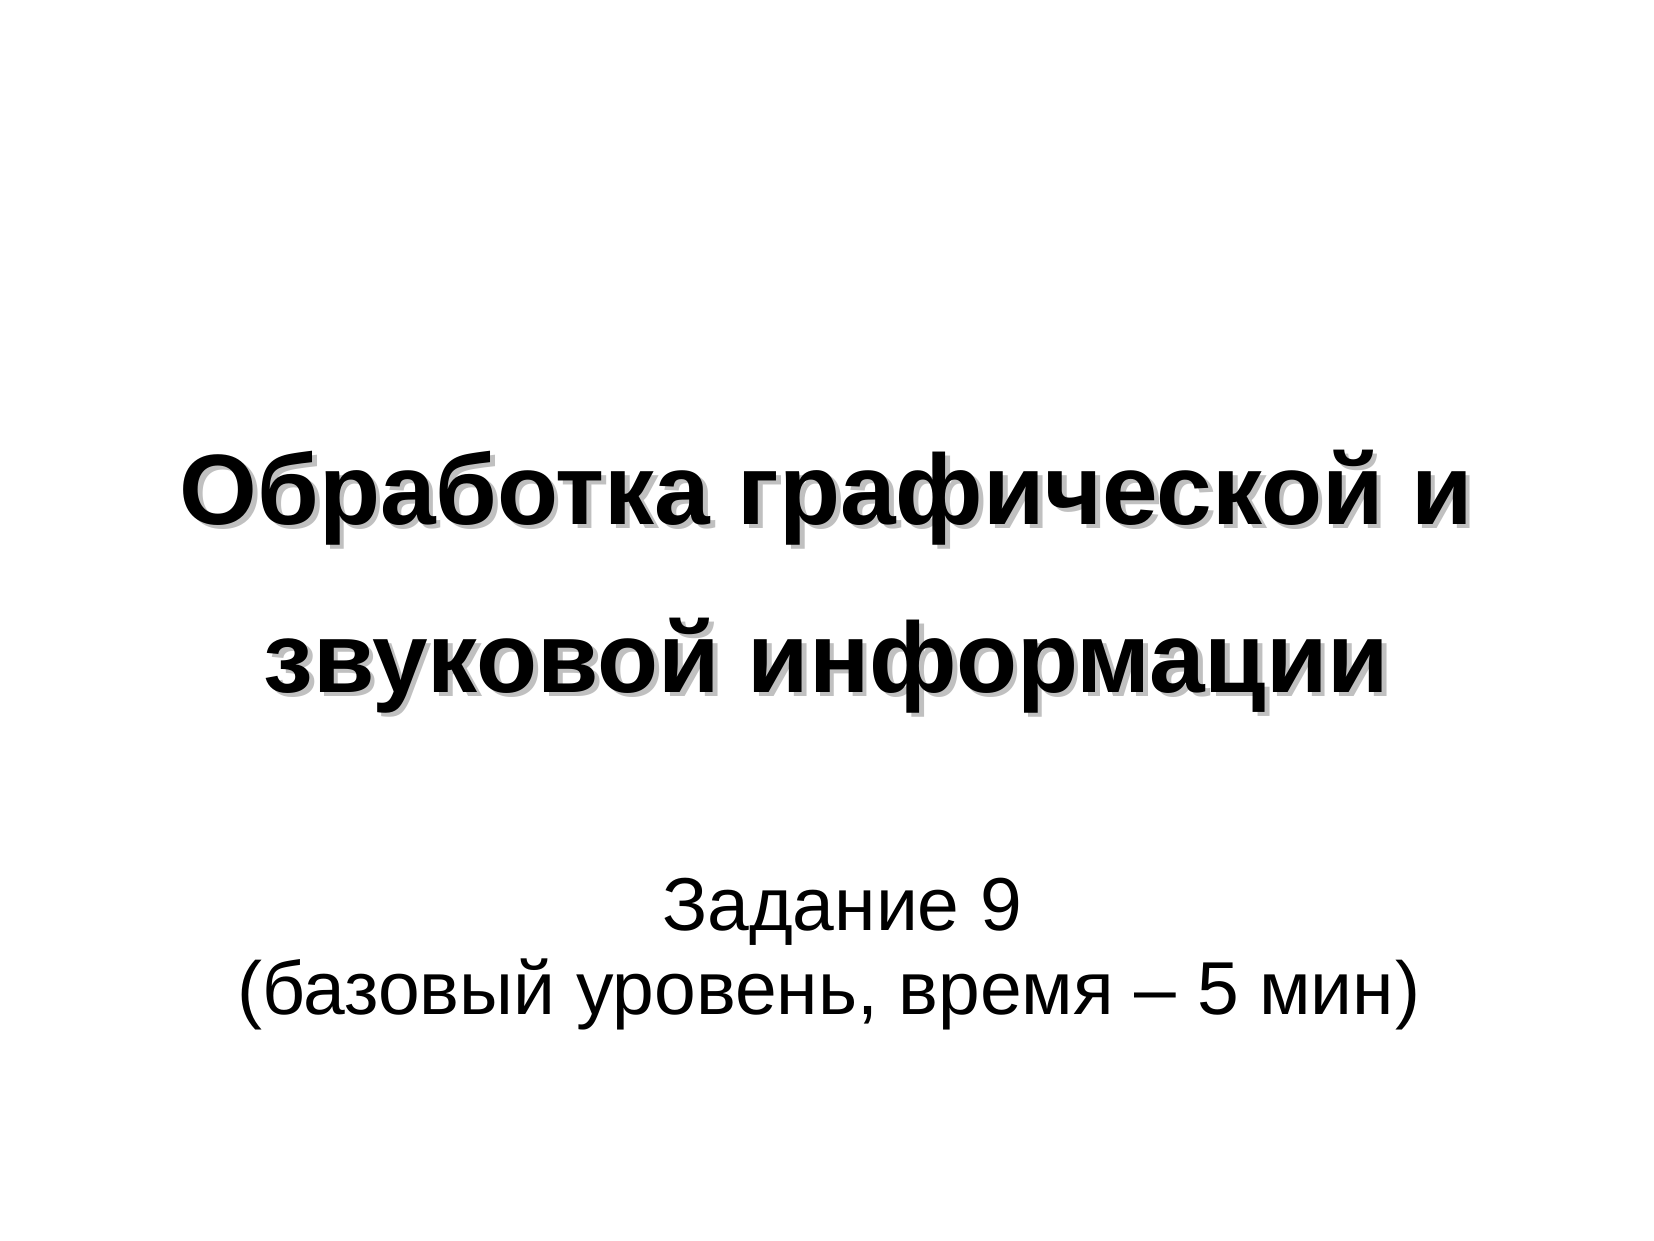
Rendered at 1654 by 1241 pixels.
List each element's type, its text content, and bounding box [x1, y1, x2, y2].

subtitle Обработка графической и звуковой информации [82, 290, 1571, 1109]
title Задание 9 (базовый уровень, время – 5 мин) [85, 850, 1574, 1043]
